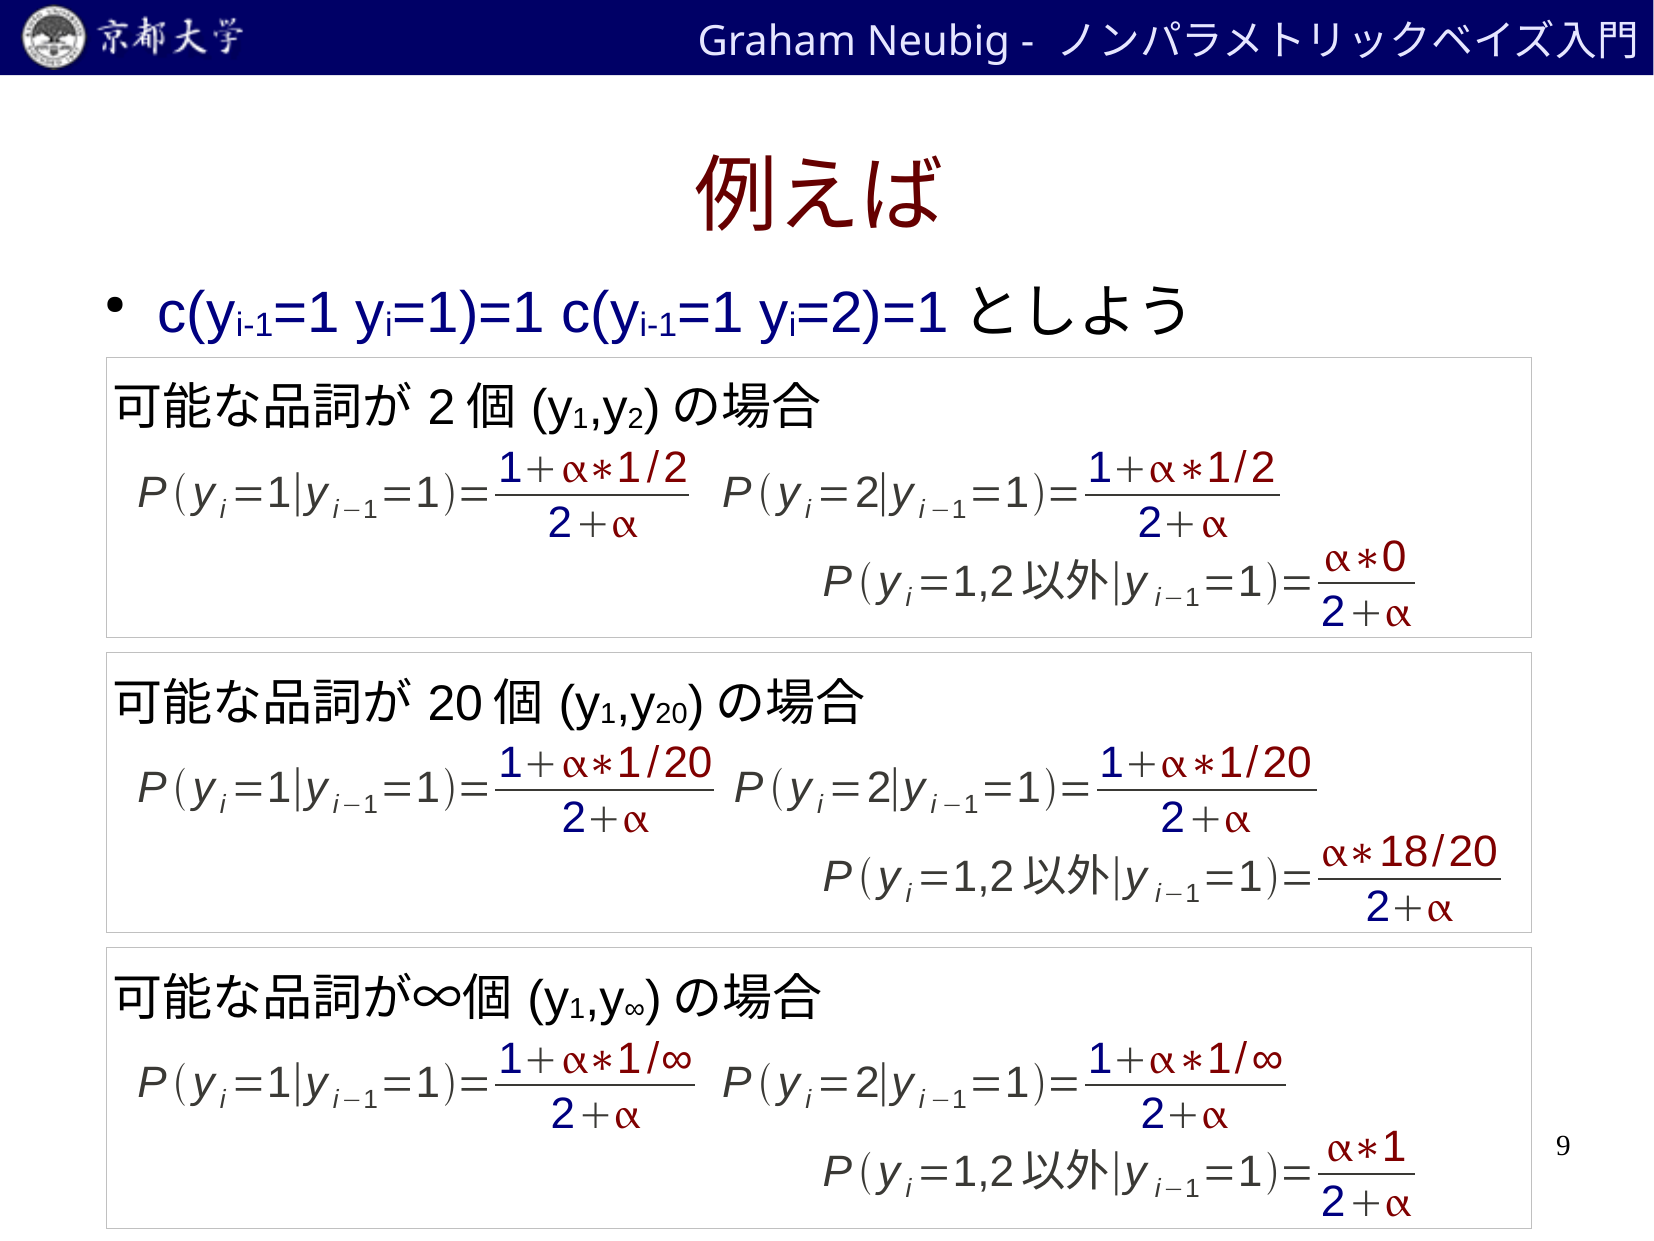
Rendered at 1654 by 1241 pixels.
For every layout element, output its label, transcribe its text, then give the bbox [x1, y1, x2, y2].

text_box 可能な品詞が2個(y1,y2)の場合 [107, 359, 830, 447]
text_box 可能な品詞が2個(y1,y2)の場合 [98, 359, 106, 447]
picture [0, 0, 247, 70]
chart [711, 1031, 1428, 1226]
title 例えば [75, 100, 1564, 277]
chart [126, 1031, 708, 1137]
chart [126, 736, 1514, 931]
text_box 可能な品詞が∞個(y1,y∞)の場合 [107, 949, 835, 1038]
text_box 可能な品詞が20個(y1,y20)の場合 [107, 654, 874, 742]
text_box 可能な品詞が20個(y1,y20)の場合 [98, 654, 106, 742]
list c(yi-1=1 yi=1)=1 c(yi-1=1 yi=2)=1としよう [86, 264, 1576, 349]
chart [711, 441, 1428, 635]
chart [126, 441, 703, 547]
text_box 可能な品詞が∞個(y1,y∞)の場合 [98, 949, 106, 1038]
